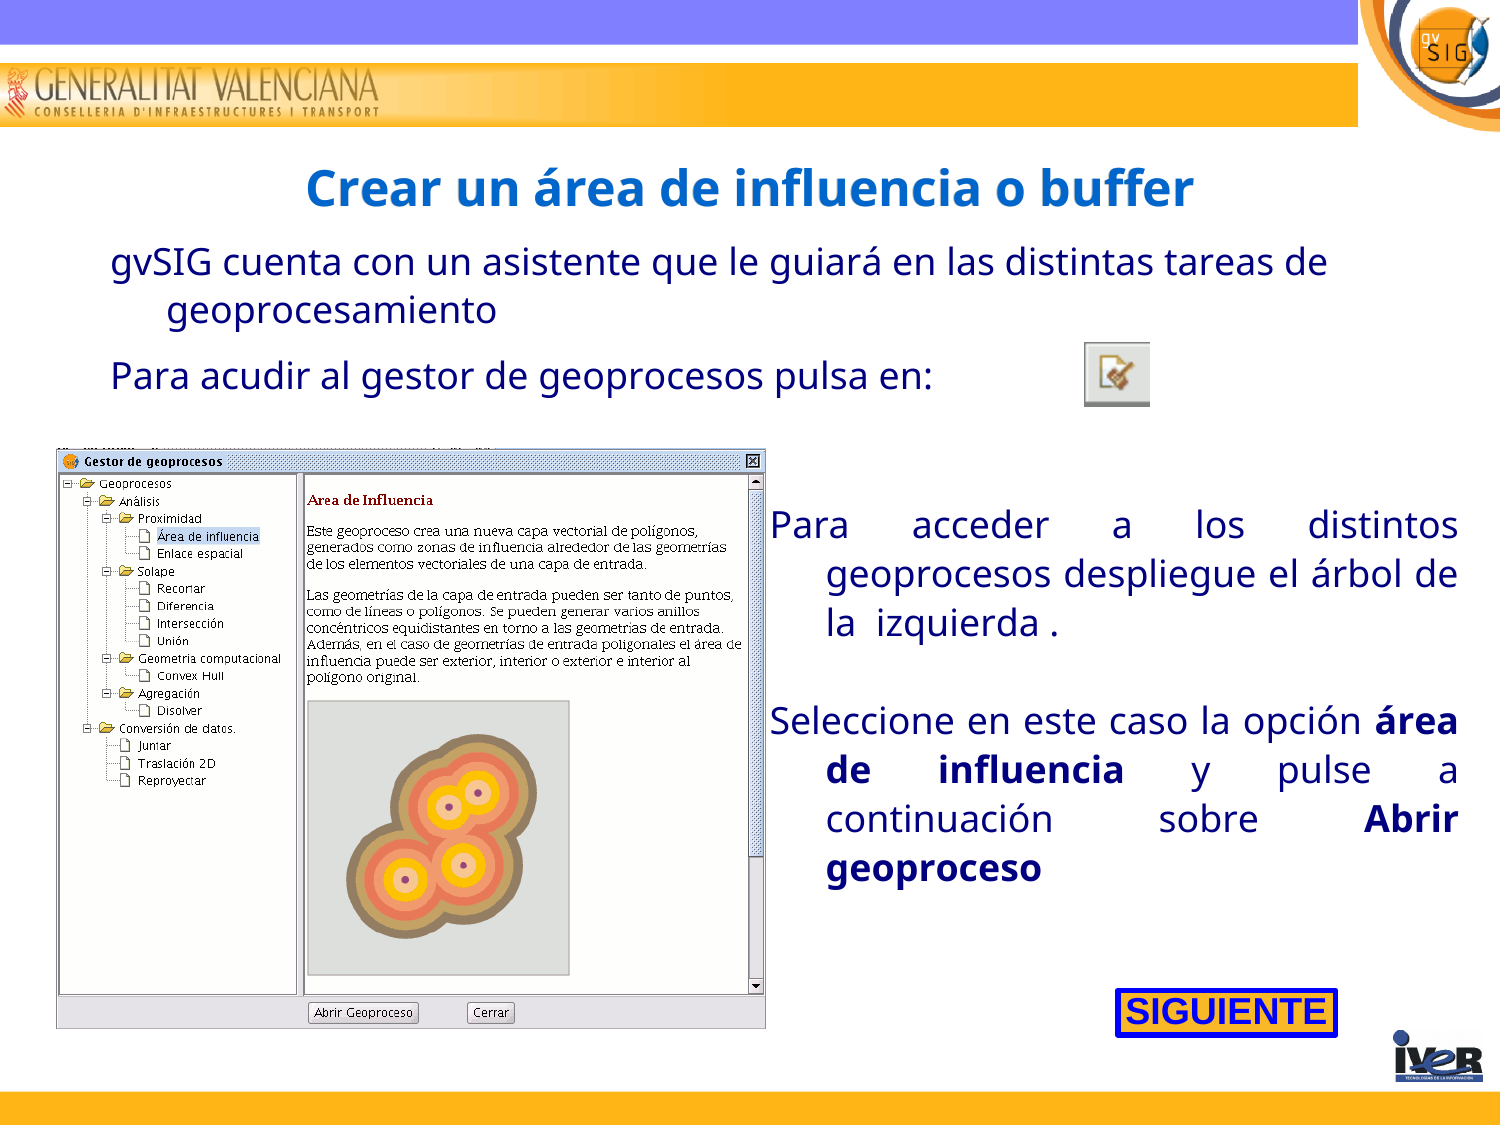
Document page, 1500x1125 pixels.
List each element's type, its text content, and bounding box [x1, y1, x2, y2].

picture [1358, 0, 1500, 133]
picture [56, 448, 766, 1029]
title Crear un área de influencia o buffer [110, 86, 1391, 235]
text_box SIGUIENTE [1117, 990, 1336, 1035]
picture [1084, 342, 1150, 407]
text_box Para acceder a los distintos geoprocesos despliegue el árbol de la izquierda . Seleccione en este caso la opción área de influencia y pulse a continuación sobre Abrir geoproceso [769, 448, 1460, 991]
list gvSIG cuenta con un asistente que le guiará en las distintas tareas de geoprocesamiento Para acudir al gestor de geoprocesos pulsa en: [110, 235, 1391, 431]
picture [1393, 1030, 1483, 1082]
